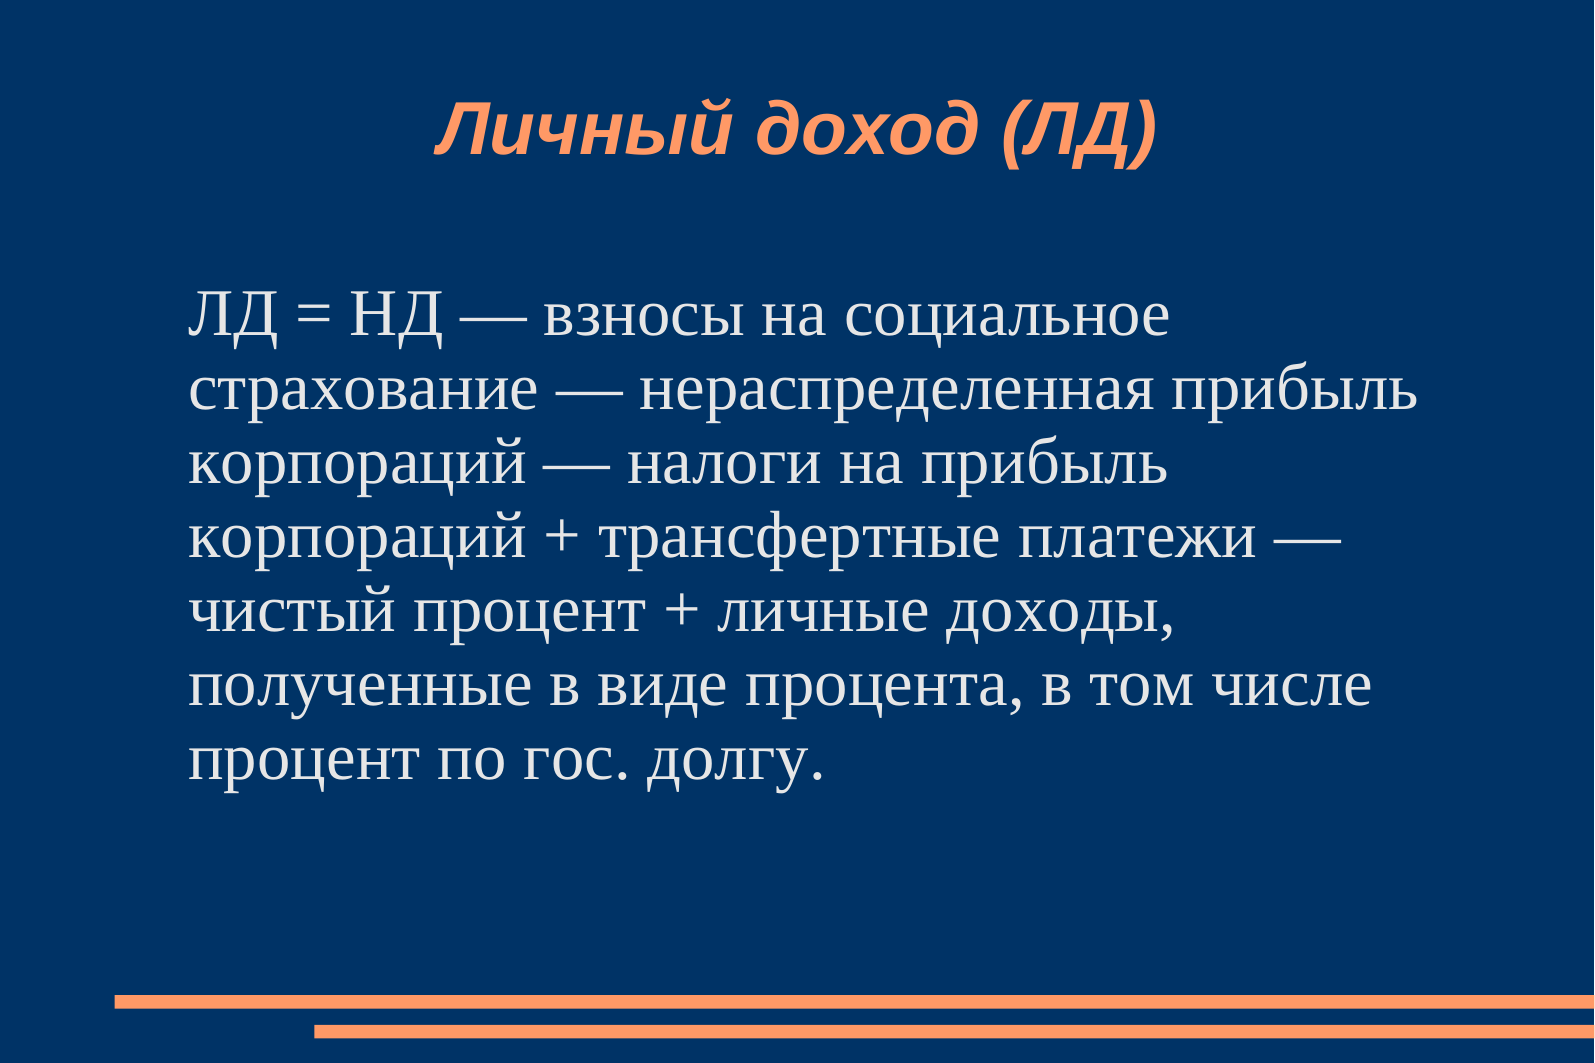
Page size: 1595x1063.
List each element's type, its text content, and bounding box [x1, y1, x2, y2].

title Личный доход (ЛД) [117, 47, 1479, 210]
list ЛД = НД — взносы на социальное страхование — нераспределенная прибыль корпораций — налоги на прибыль корпораций + трансфертные платежи — чистый процент + личные доходы, полученные в виде процента, в том числе процент по гос. долгу. [117, 276, 1505, 956]
